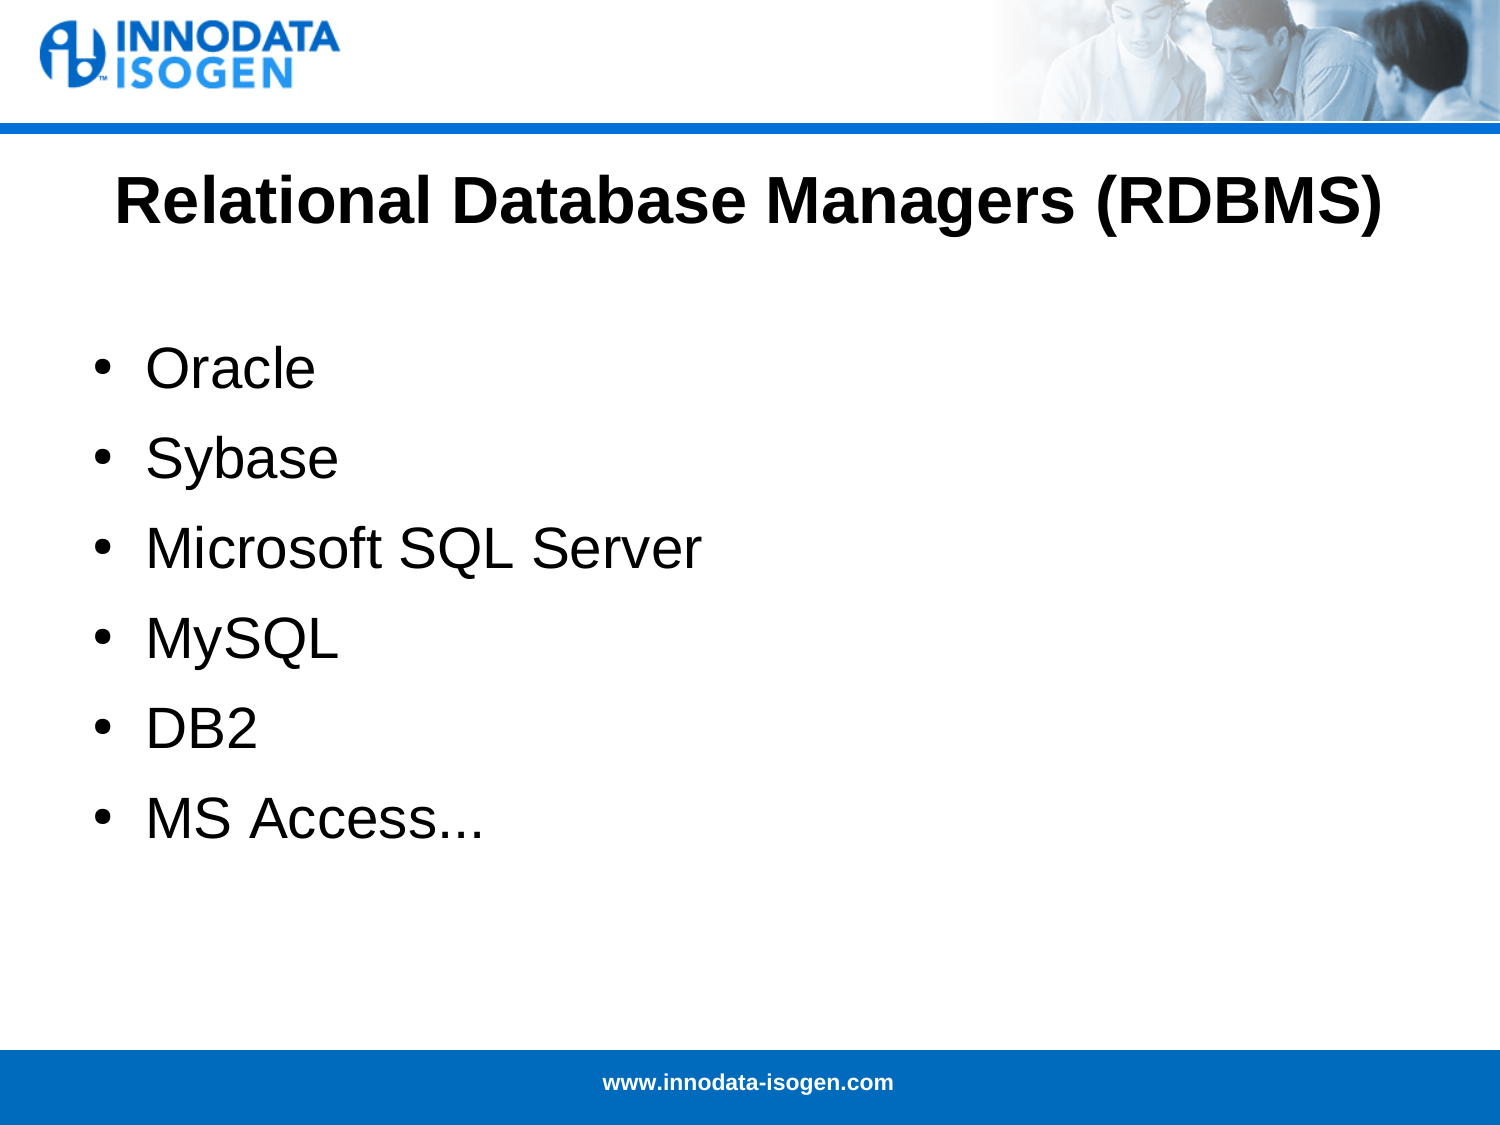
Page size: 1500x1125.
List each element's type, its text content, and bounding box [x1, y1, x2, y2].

picture [0, 123, 1500, 134]
list Oracle Sybase Microsoft SQL Server MySQL DB2 MS Access... [74, 340, 1425, 1006]
picture [0, 0, 1500, 121]
title Relational Database Managers (RDBMS) [74, 142, 1426, 263]
